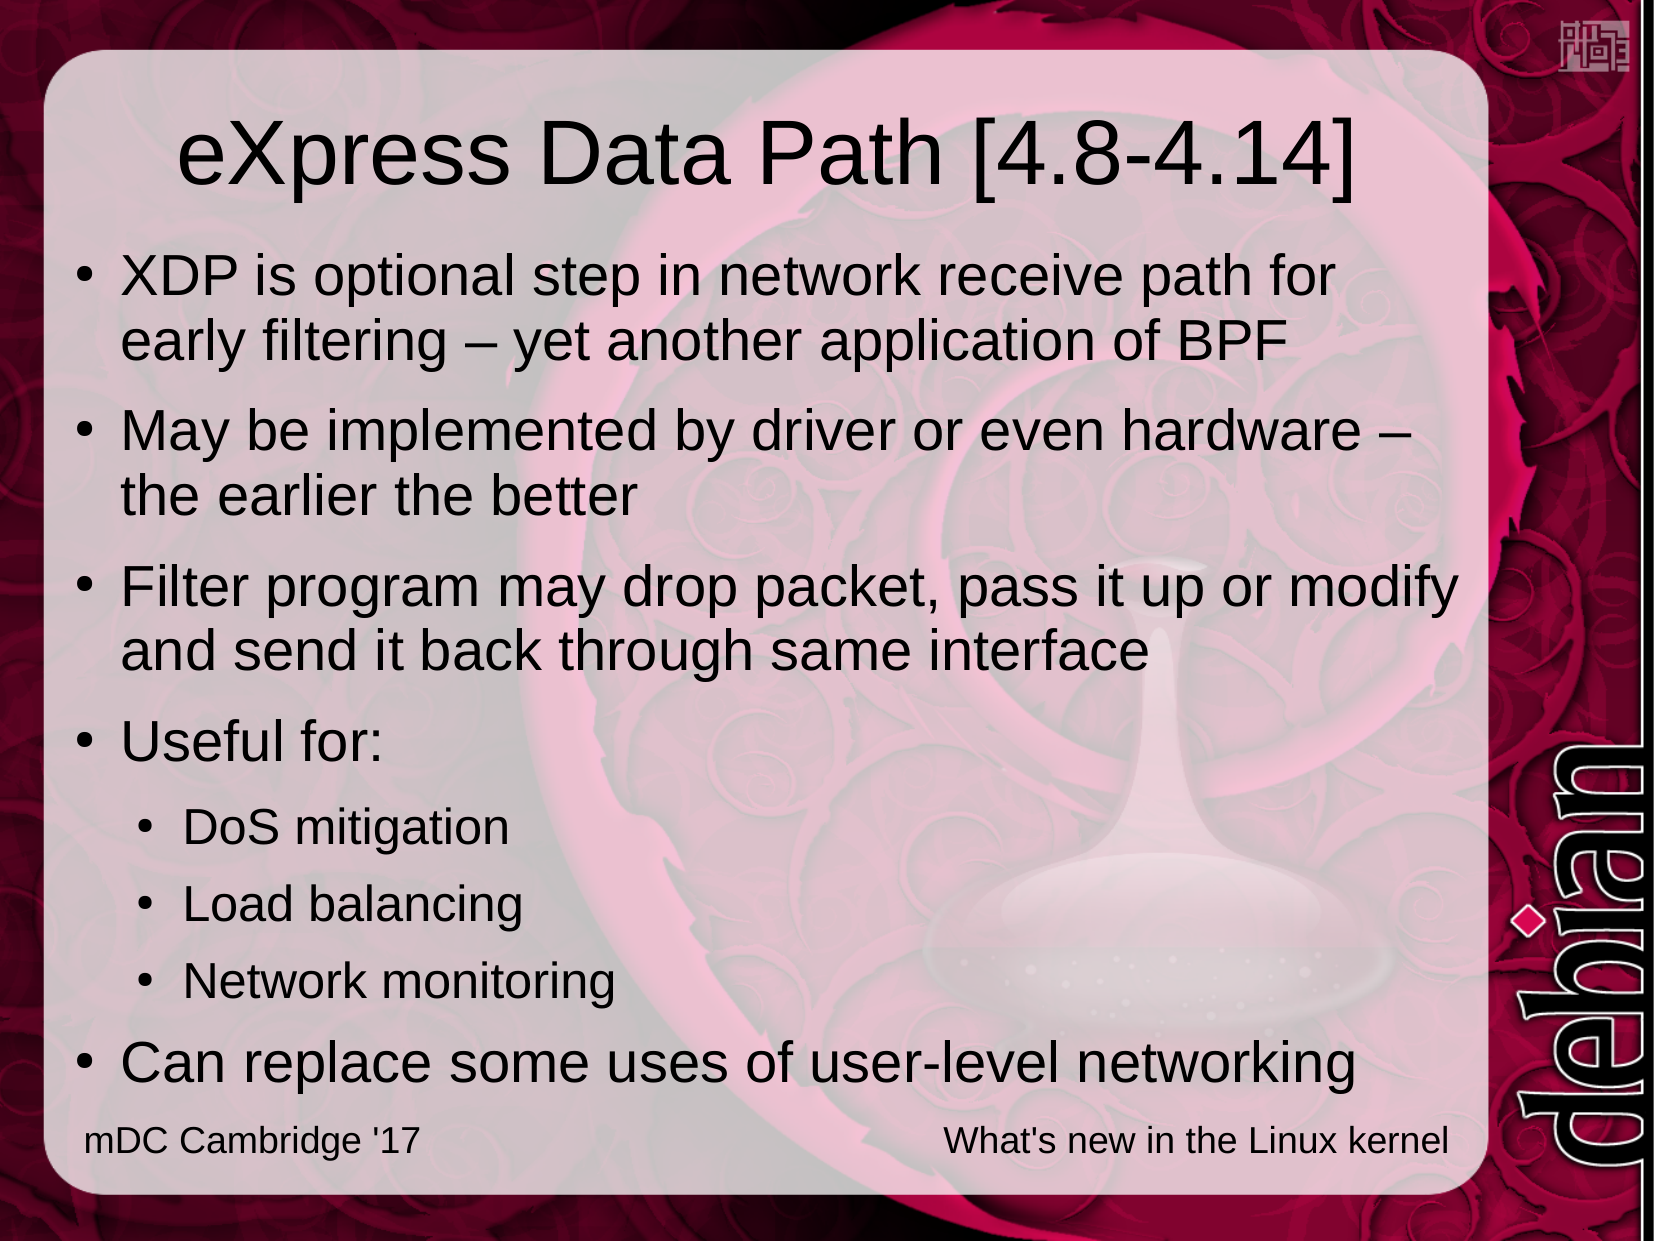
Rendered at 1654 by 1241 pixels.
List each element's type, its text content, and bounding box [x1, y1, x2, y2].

title eXpress Data Path [4.8-4.14] [59, 49, 1477, 243]
picture [0, 0, 1654, 1241]
list XDP is optional step in network receive path for early filtering – yet another application of BPF May be implemented by driver or even hardware – the earlier the better Filter program may drop packet, pass it up or modify and send it back through same interface Useful for: DoS mitigation Load balancing Network monitoring Can replace some uses of user-level networking [59, 243, 1477, 1109]
